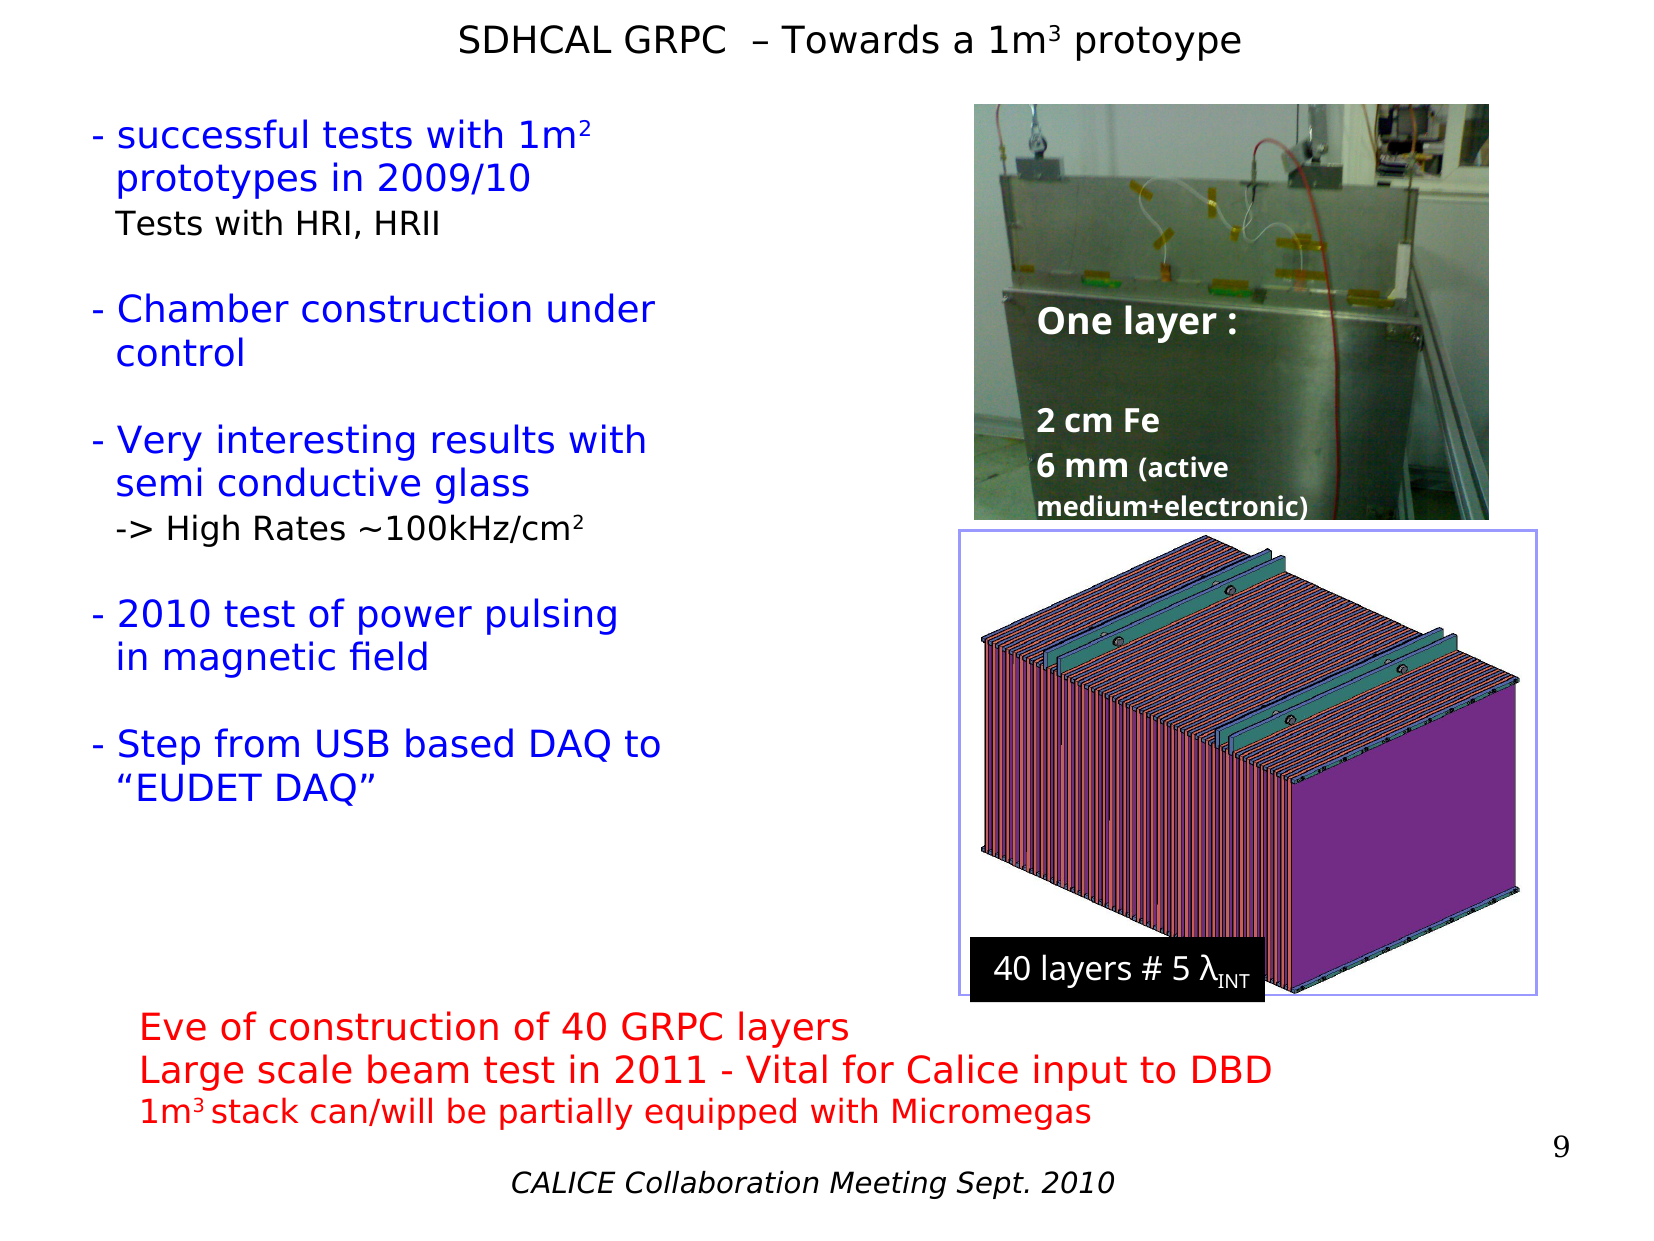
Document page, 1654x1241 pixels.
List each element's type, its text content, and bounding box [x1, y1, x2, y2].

text_box 40 layers # 5 λINT [970, 937, 1265, 1003]
text_box Eve of construction of 40 GRPC layers Large scale beam test in 2011 - Vital for Calice input to DBD 1m3 stack can/will be partially equipped with Micromegas [124, 998, 1290, 1178]
text_box - successful tests with 1m2 prototypes in 2009/10 Tests with HRI, HRII - Chamber construction under control - Very interesting results with semi conductive glass -> High Rates ~100kHz/cm2 - 2010 test of power pulsing in magnetic field - Step from USB based DAQ to “EUDET DAQ” [76, 106, 683, 819]
text_box One layer : 2 cm Fe 6 mm (active medium+electronic) [1021, 287, 1376, 529]
picture [960, 531, 1536, 995]
picture [974, 104, 1489, 520]
text_box SDHCAL GRPC – Towards a 1m3 protoype [442, 11, 1258, 72]
